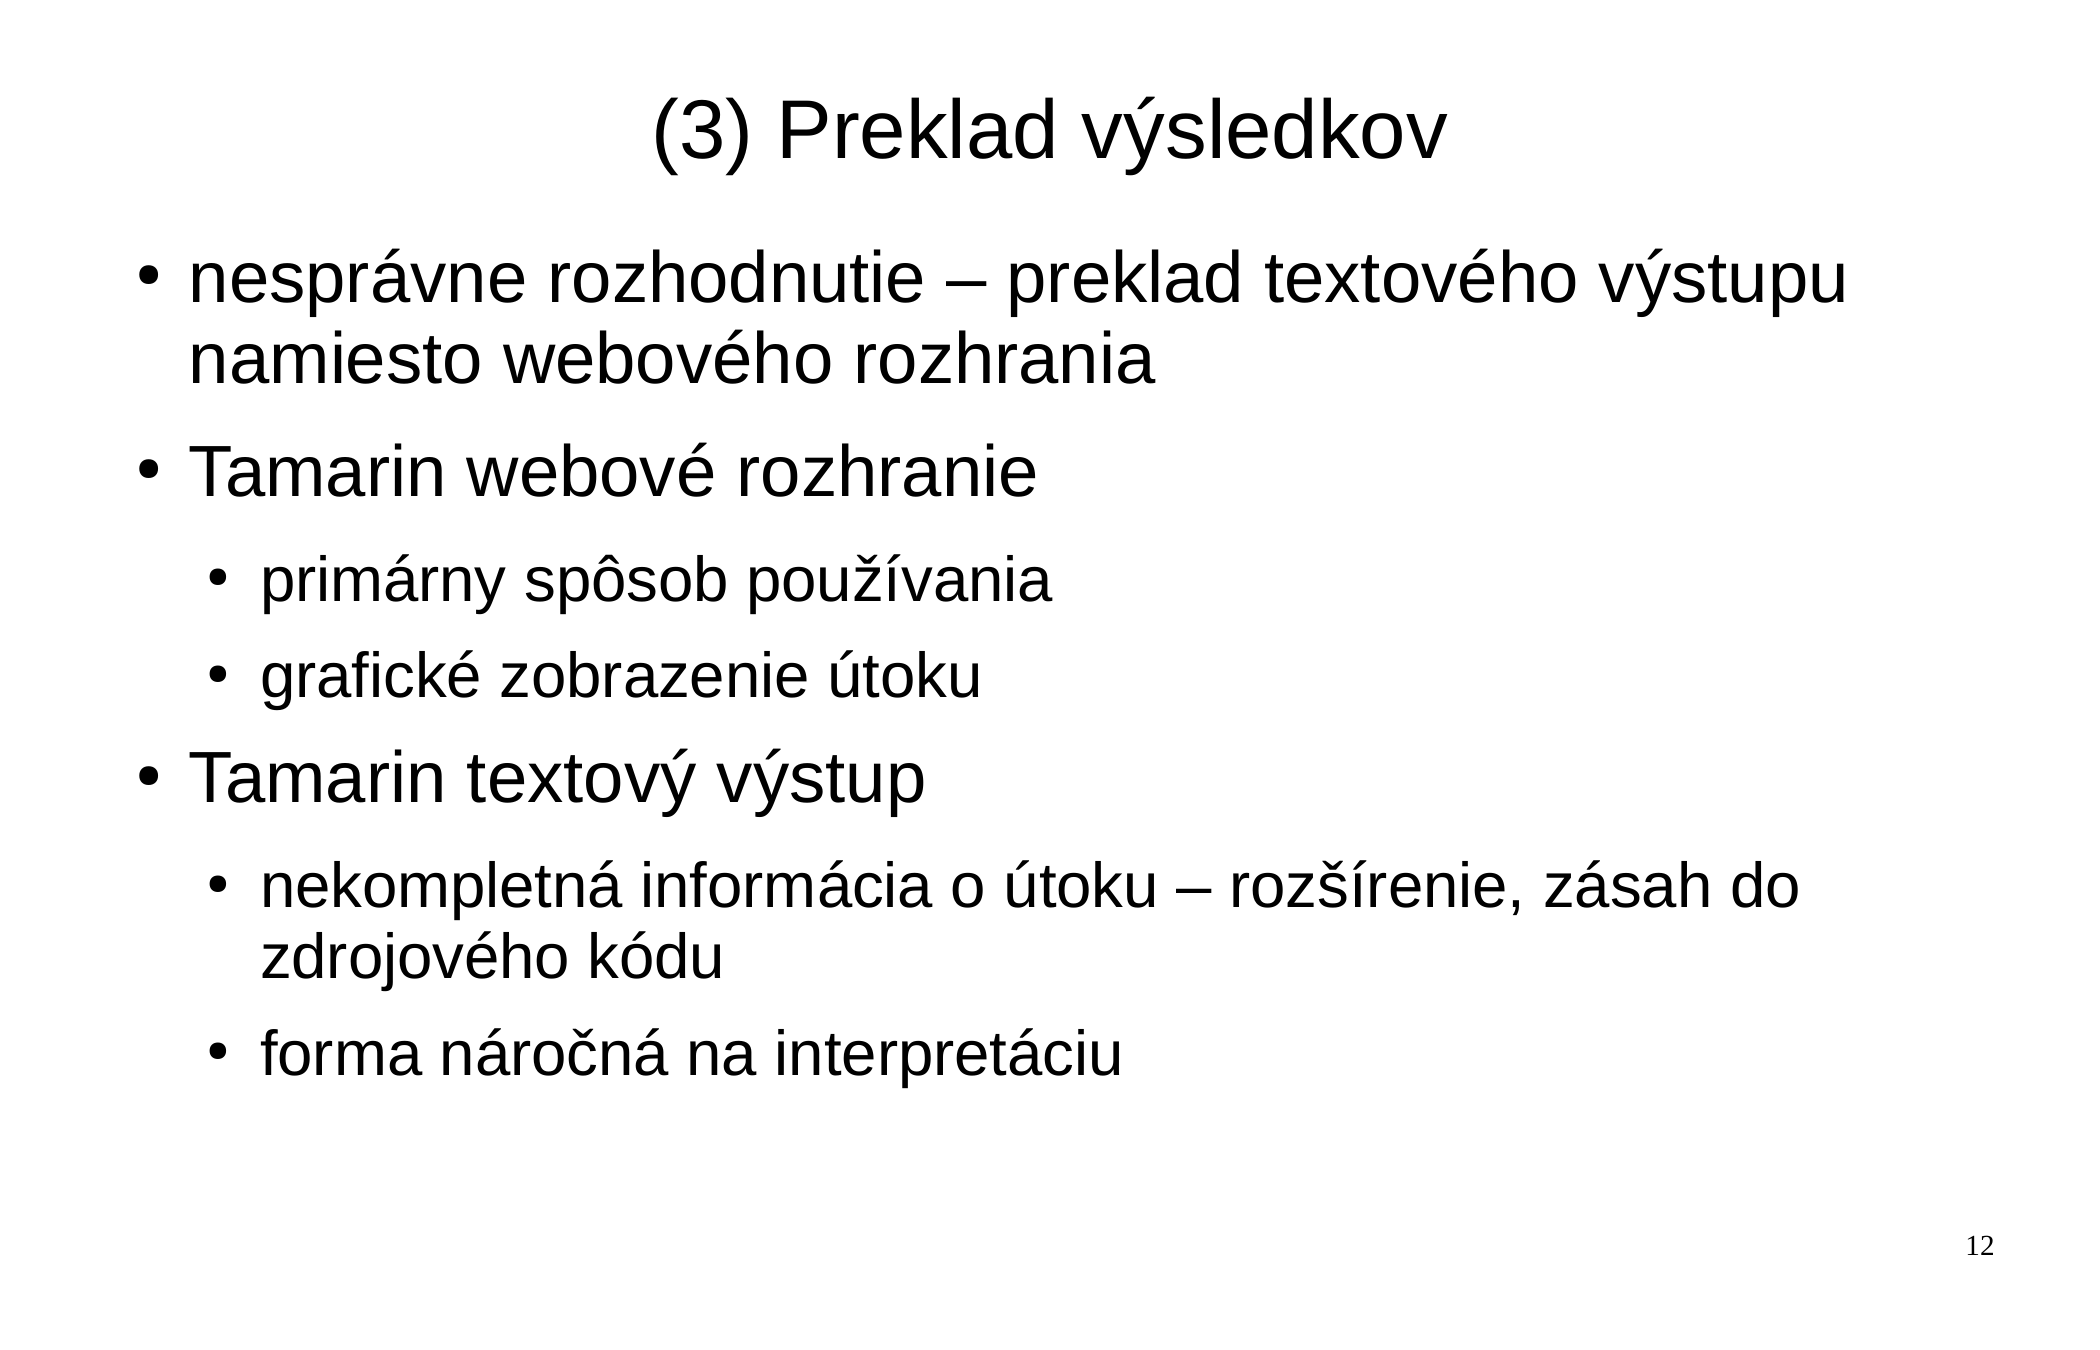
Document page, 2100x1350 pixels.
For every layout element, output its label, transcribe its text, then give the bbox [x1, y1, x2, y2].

title (3) Preklad výsledkov [105, 53, 1996, 207]
list nesprávne rozhodnutie – preklad textového výstupu namiesto webového rozhrania Tamarin webové rozhranie primárny spôsob používania grafické zobrazenie útoku Tamarin textový výstup nekompletná informácia o útoku – rozšírenie, zásah do zdrojového kódu forma náročná na interpretáciu [118, 236, 2009, 1128]
